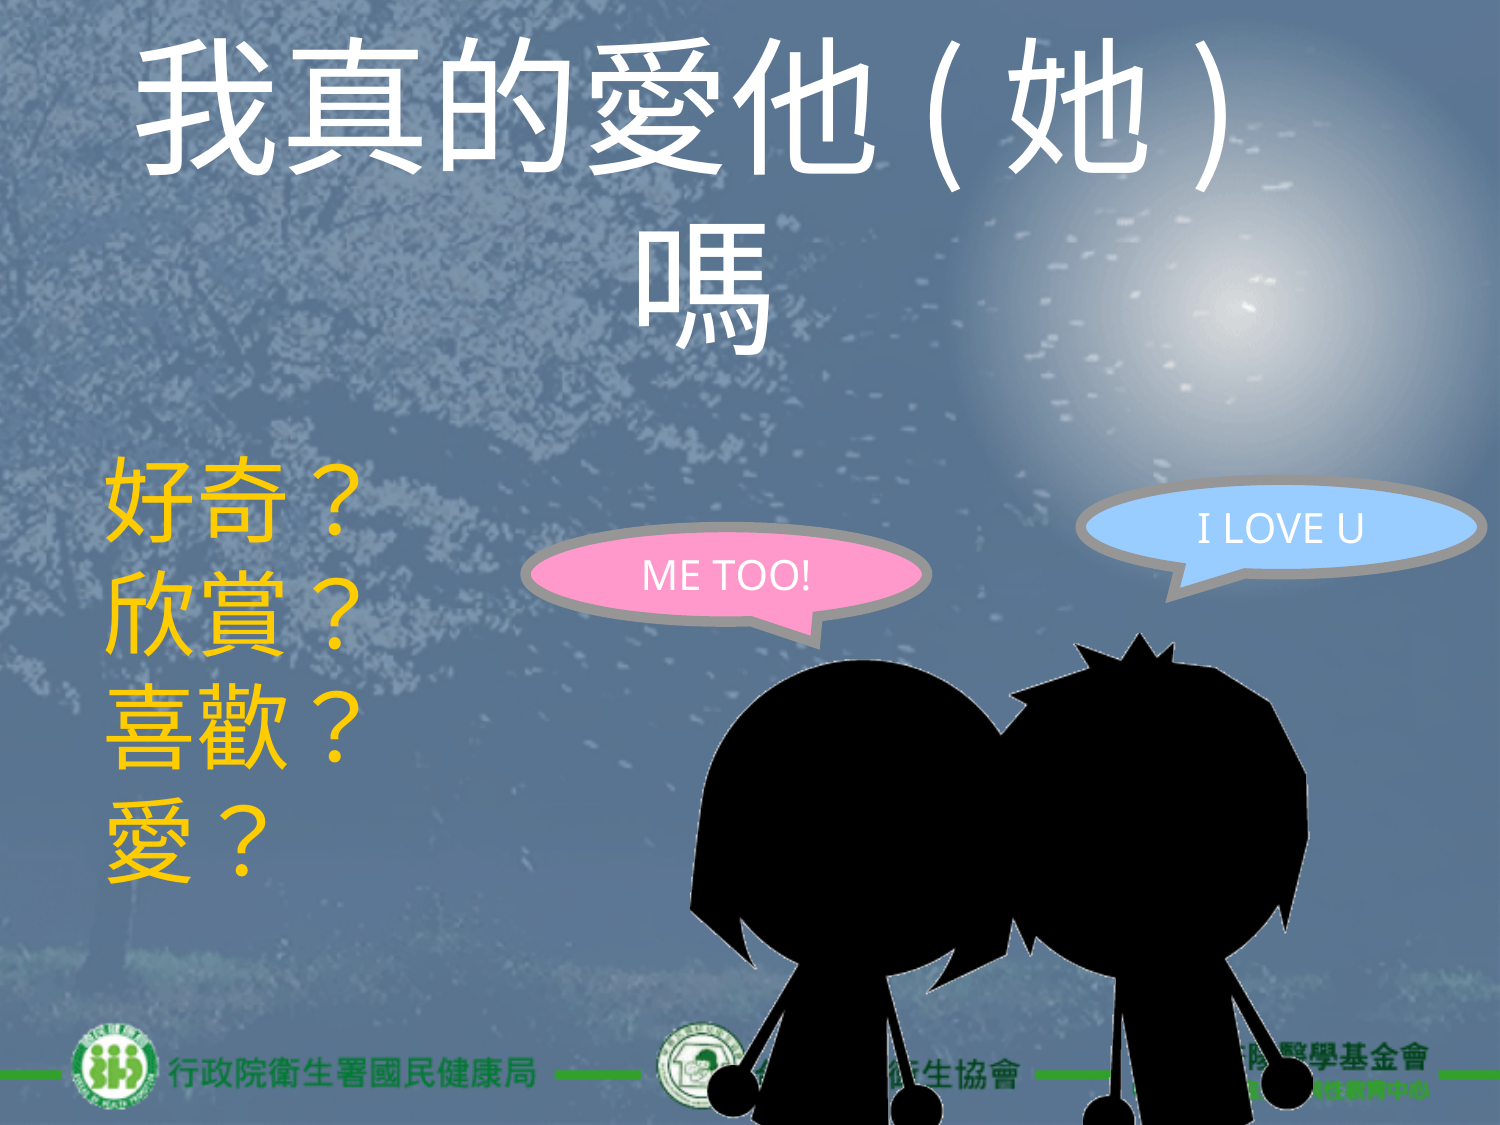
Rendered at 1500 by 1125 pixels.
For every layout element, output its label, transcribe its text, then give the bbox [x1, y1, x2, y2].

subtitle 好奇？ 欣賞？ 喜歡？ 愛？ [87, 456, 420, 917]
picture [0, 0, 1500, 1125]
text_box I LOVE U [1080, 479, 1483, 596]
text_box ME TOO! [525, 527, 928, 643]
title 我真的愛他(她)嗎 [65, 73, 1341, 315]
